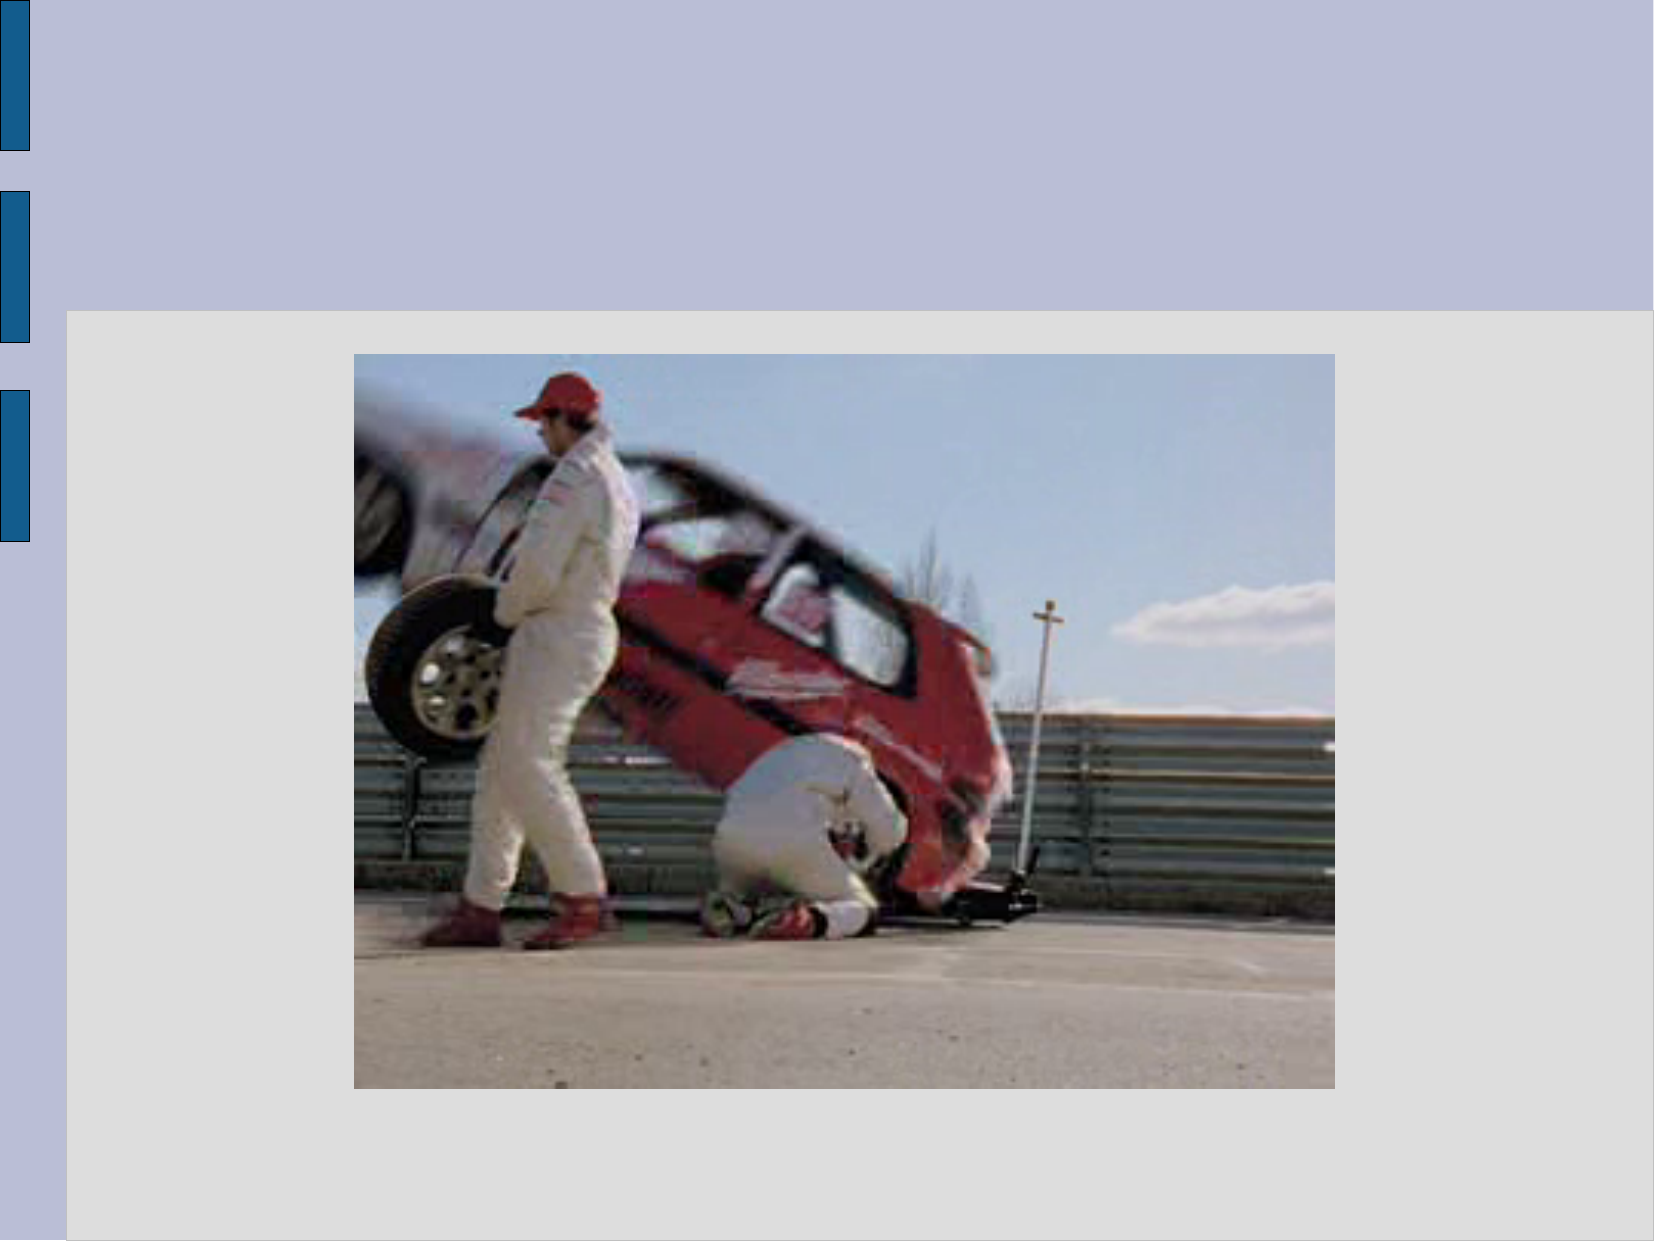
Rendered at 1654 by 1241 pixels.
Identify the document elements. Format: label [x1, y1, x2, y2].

picture [354, 354, 1335, 1089]
